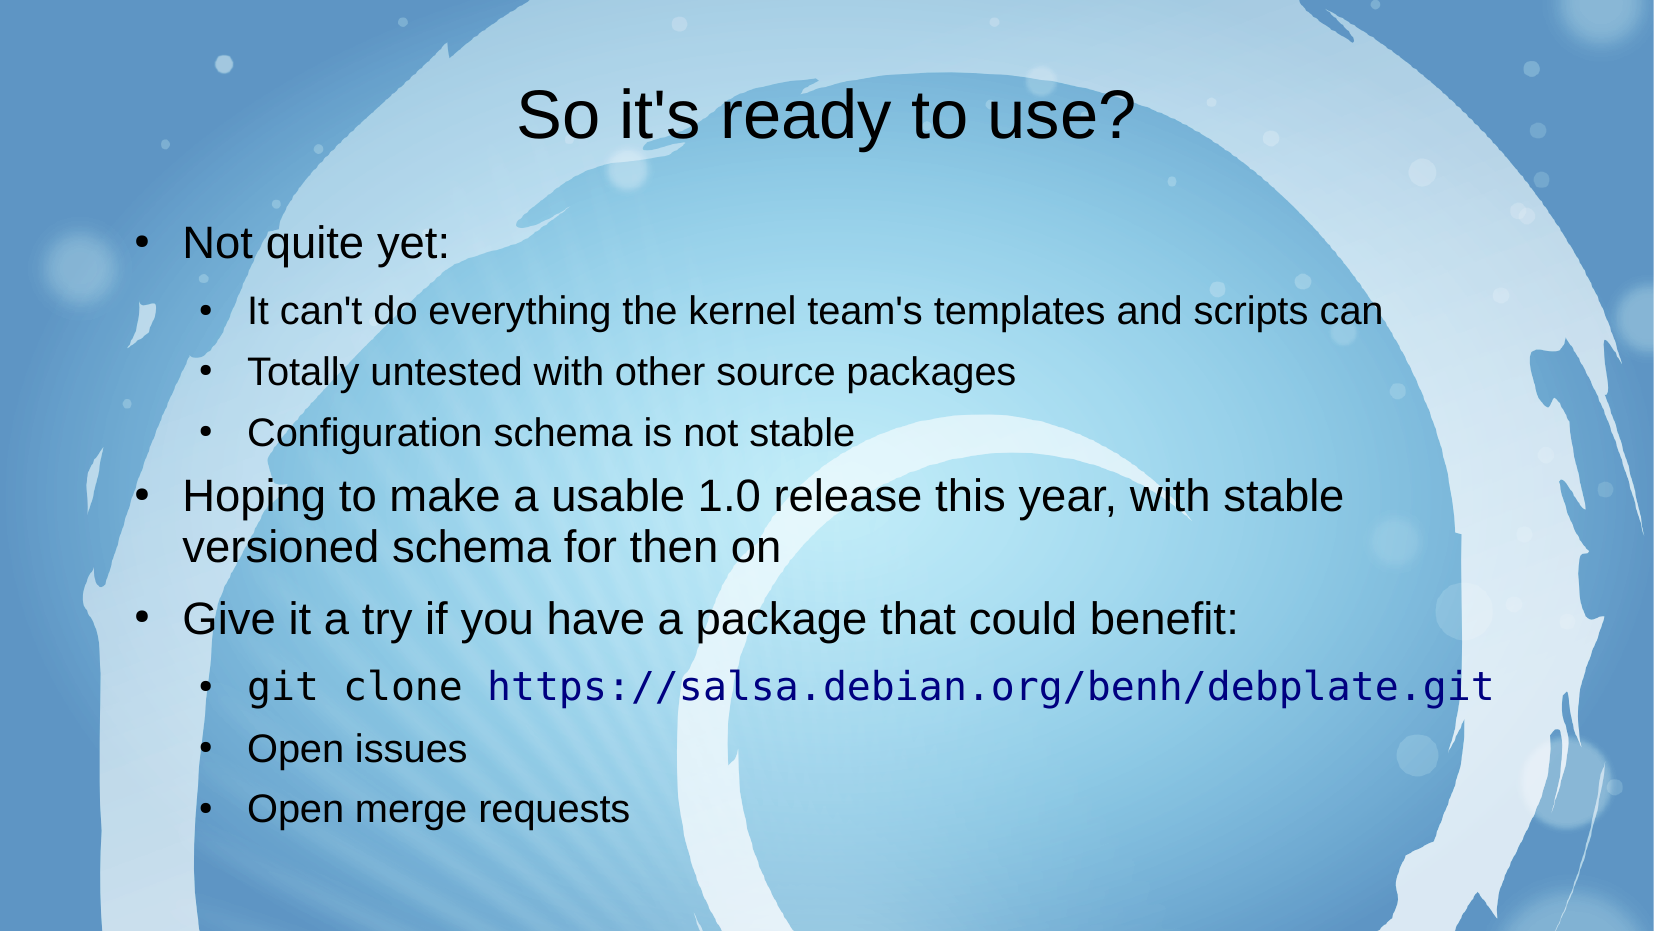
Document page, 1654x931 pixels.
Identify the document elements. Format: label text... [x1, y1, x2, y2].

title So it's ready to use? [118, 37, 1536, 193]
picture [0, 0, 1654, 931]
list Not quite yet: It can't do everything the kernel team's templates and scripts can Totally untested with other source packages Configuration schema is not stable Hoping to make a usable 1.0 release this year, with stable versioned schema for then on Give it a try if you have a package that could benefit: git clone https://salsa.debian.org/benh/debplate.git Open issues Open merge requests [118, 217, 1536, 832]
